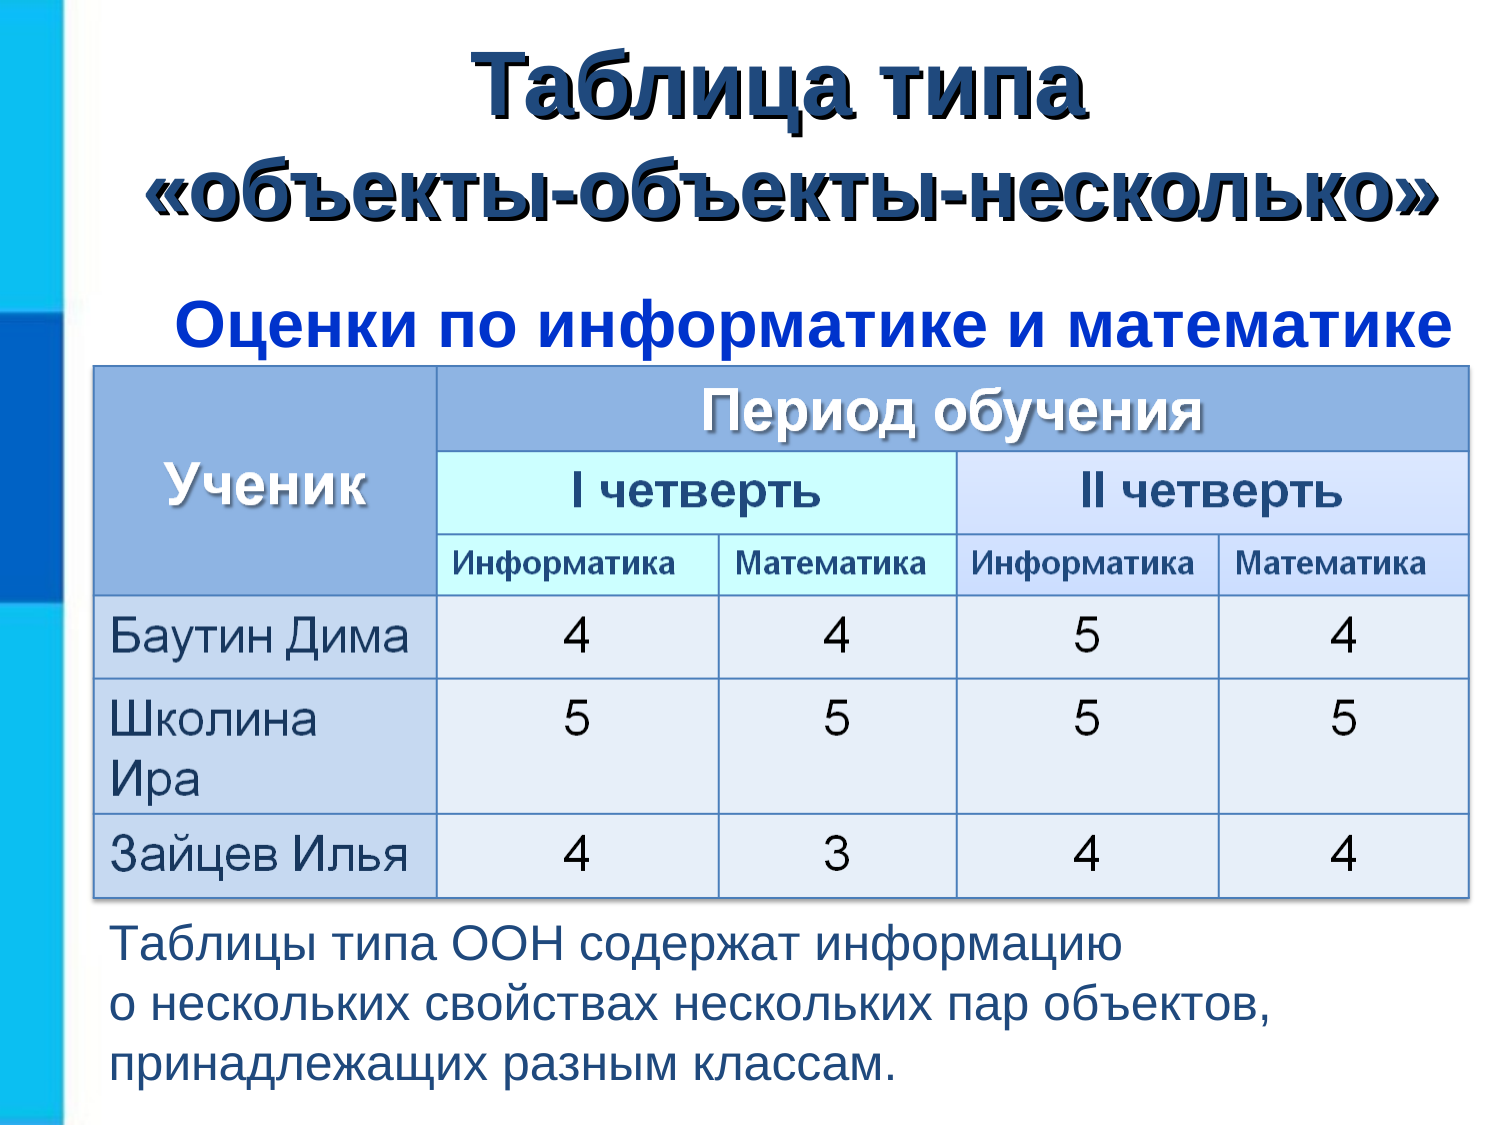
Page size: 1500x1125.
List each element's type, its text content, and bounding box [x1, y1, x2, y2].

picture [0, 0, 1500, 1125]
title Таблица типа «объекты-объекты-несколько» [105, 0, 1477, 258]
text_box Таблицы типа ООН содержат информацию о нескольких свойствах нескольких пар объектов, принадлежащих разным классам. [93, 902, 1465, 1099]
text_box Оценки по информатике и математике [140, 273, 1489, 369]
